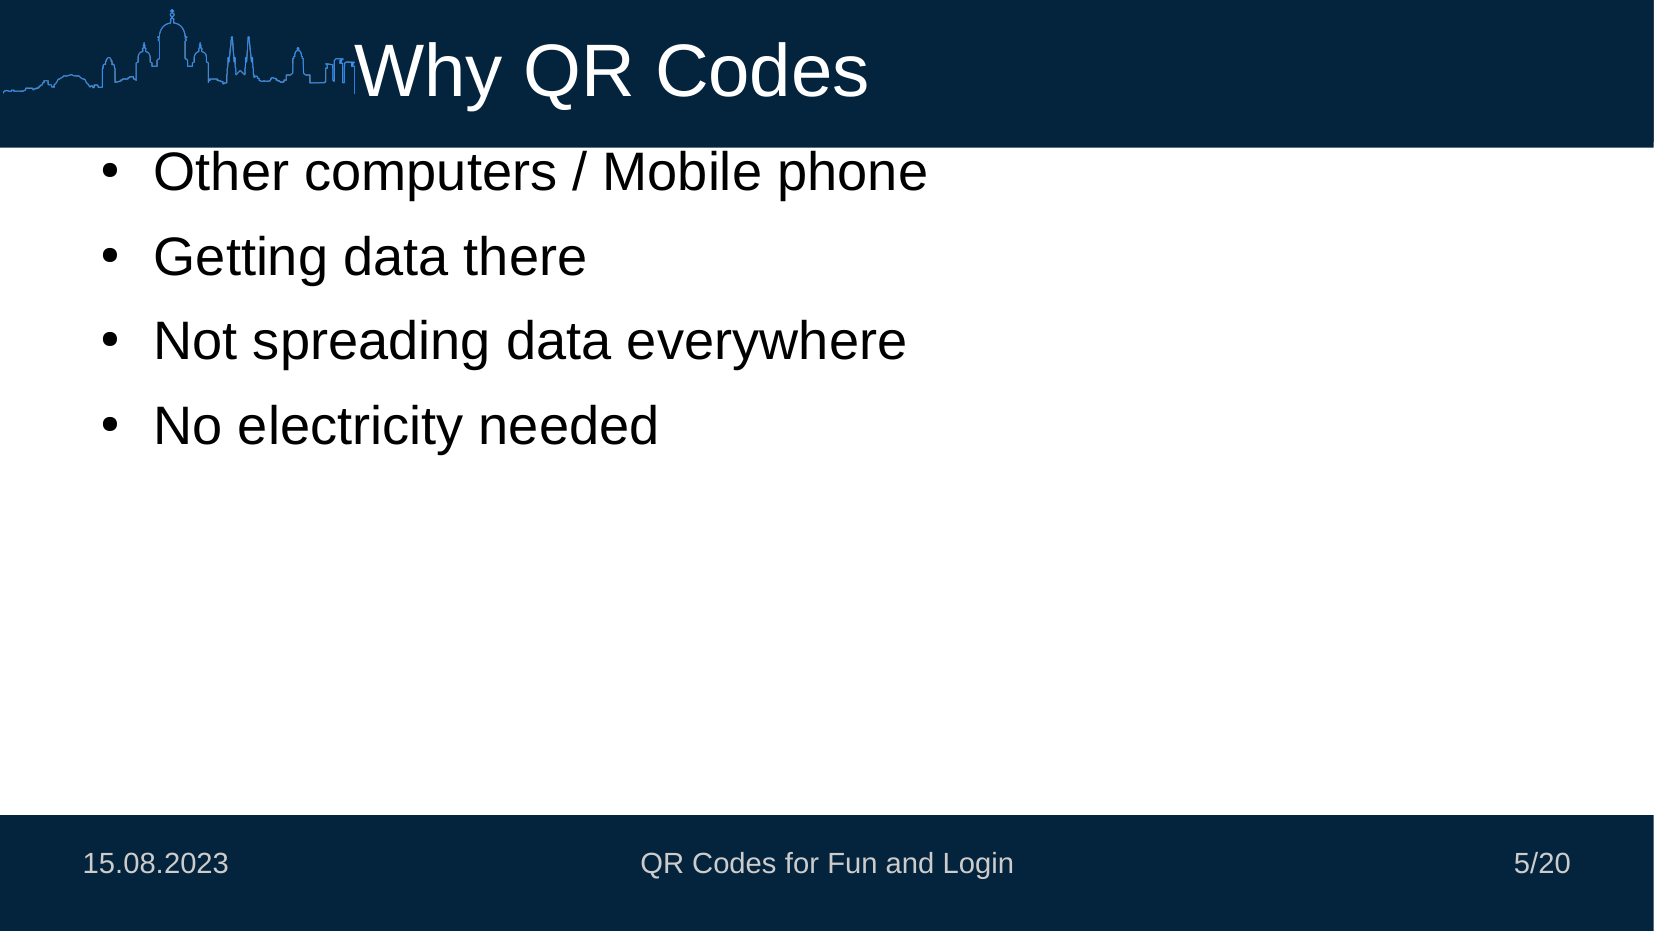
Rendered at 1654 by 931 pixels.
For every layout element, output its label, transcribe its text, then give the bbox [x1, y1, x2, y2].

title Why QR Codes [354, 5, 1654, 136]
list Other computers / Mobile phone Getting data there Not spreading data everywhere No electricity needed [82, 141, 1571, 463]
picture [3, 9, 354, 94]
